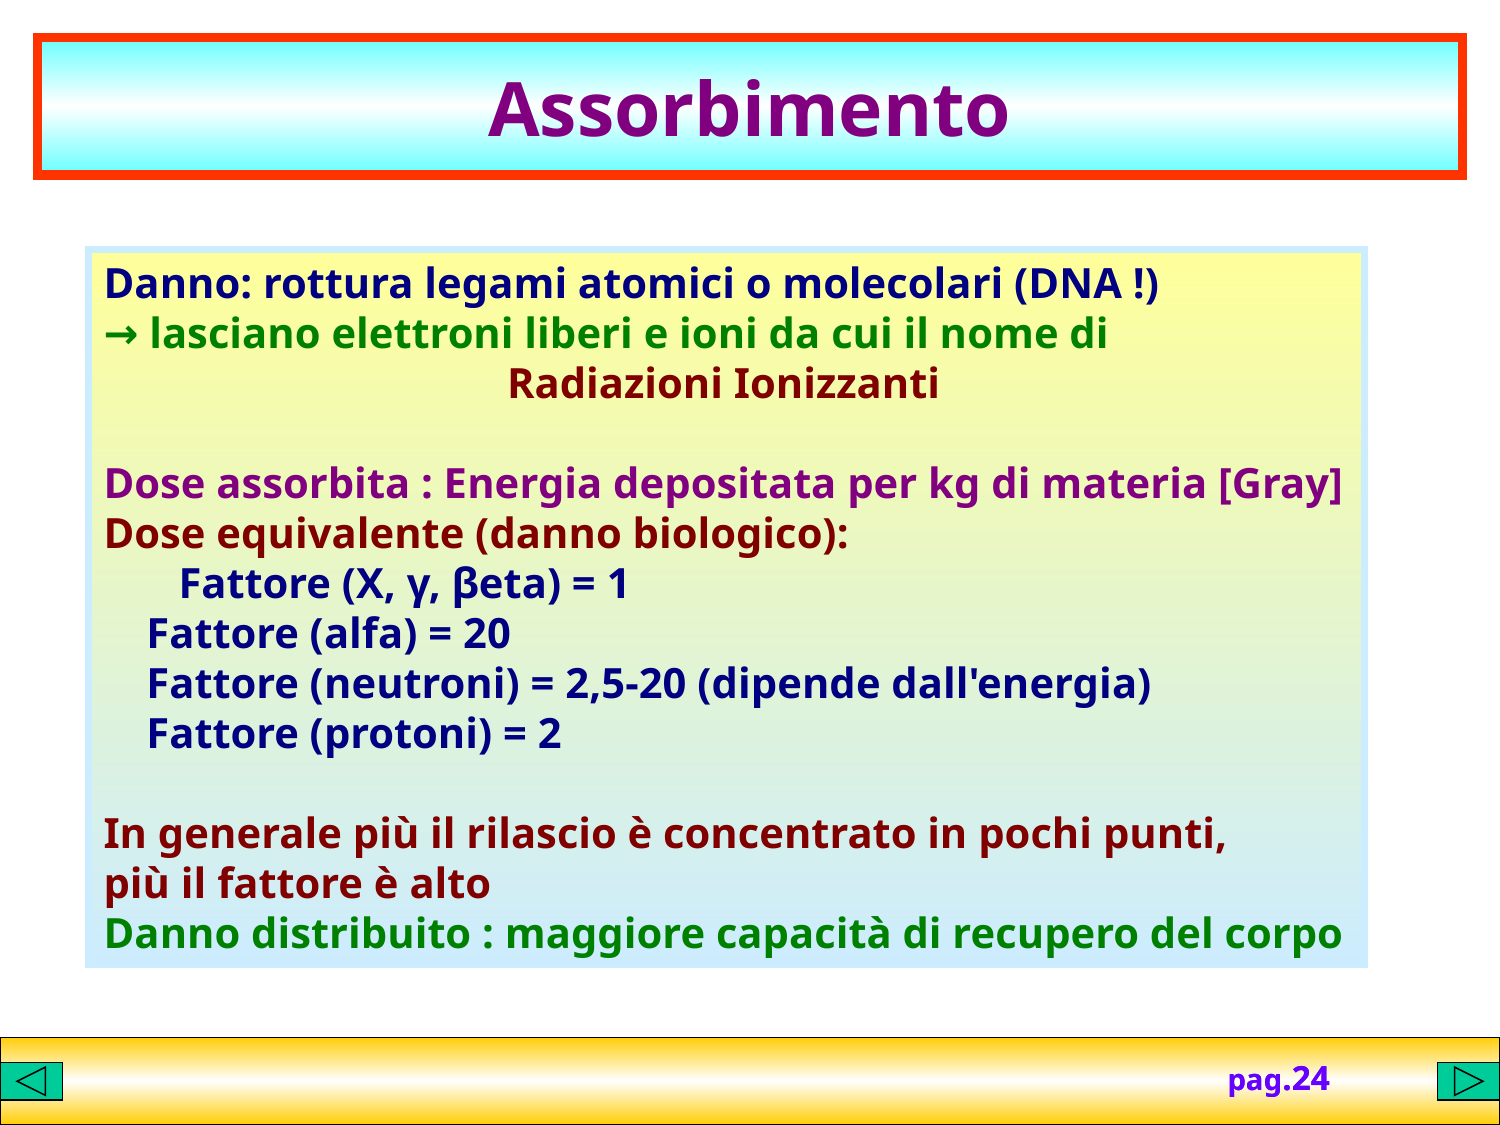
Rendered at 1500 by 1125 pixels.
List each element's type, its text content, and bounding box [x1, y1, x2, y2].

text_box Danno: rottura legami atomici o molecolari (DNA !) → lasciano elettroni liberi e ioni da cui il nome di Radiazioni Ionizzanti Dose assorbita : Energia depositata per kg di materia [Gray] Dose equivalente (danno biologico): Fattore (X, γ, βeta) = 1 Fattore (alfa) = 20 Fattore (neutroni) = 2,5-20 (dipende dall'energia) Fattore (protoni) = 2 In generale più il rilascio è concentrato in pochi punti, più il fattore è alto Danno distribuito : maggiore capacità di recupero del corpo [88, 249, 1365, 965]
title Assorbimento [37, 37, 1463, 175]
text_box pag.<number> [1212, 1049, 1413, 1125]
